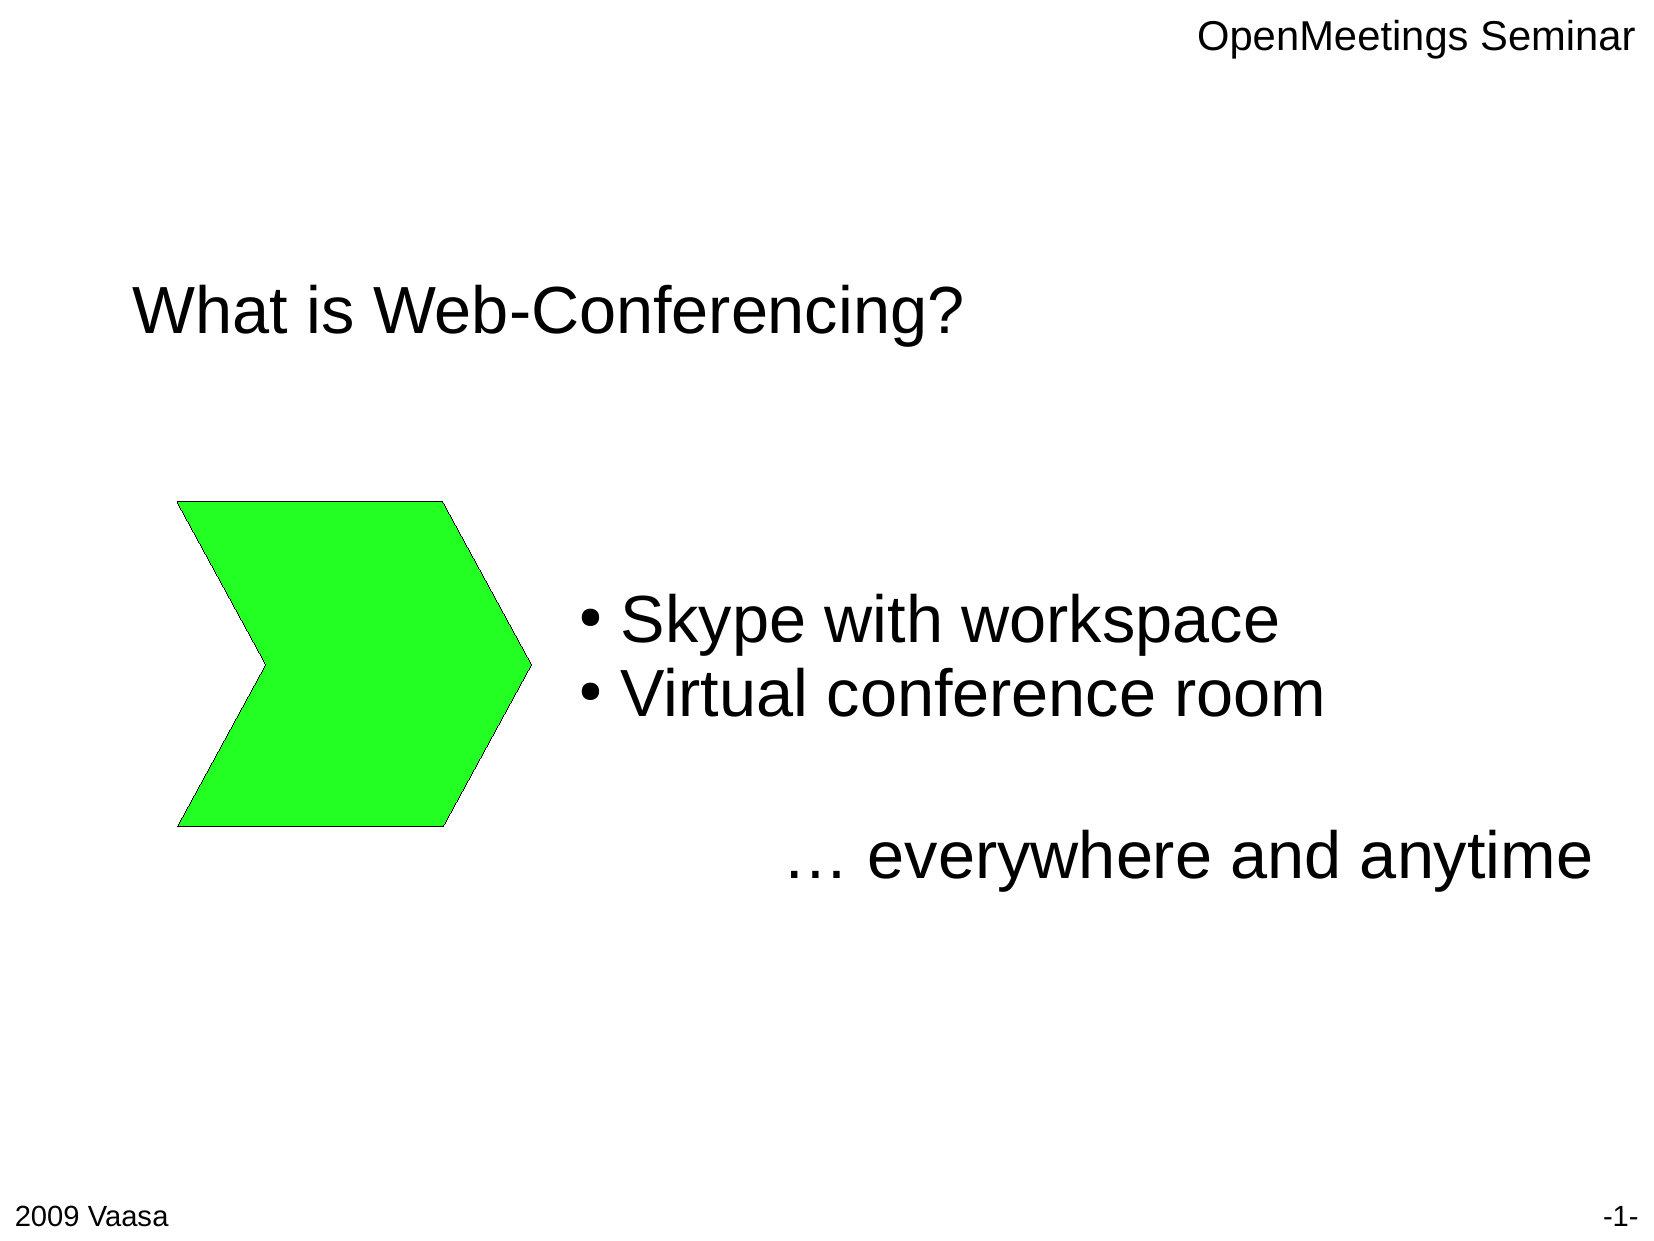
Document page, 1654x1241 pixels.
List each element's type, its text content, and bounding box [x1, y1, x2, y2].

text_box 2009 Vaasa [0, 1192, 473, 1241]
text_box Skype with workspace Virtual conference room [563, 574, 1343, 739]
text_box -1- [1181, 1192, 1654, 1241]
text_box What is Web-Conferencing? [118, 265, 1447, 356]
text_box … everywhere and anytime [767, 810, 1625, 900]
title OpenMeetings Seminar [915, 5, 1636, 65]
text_box [177, 501, 532, 827]
